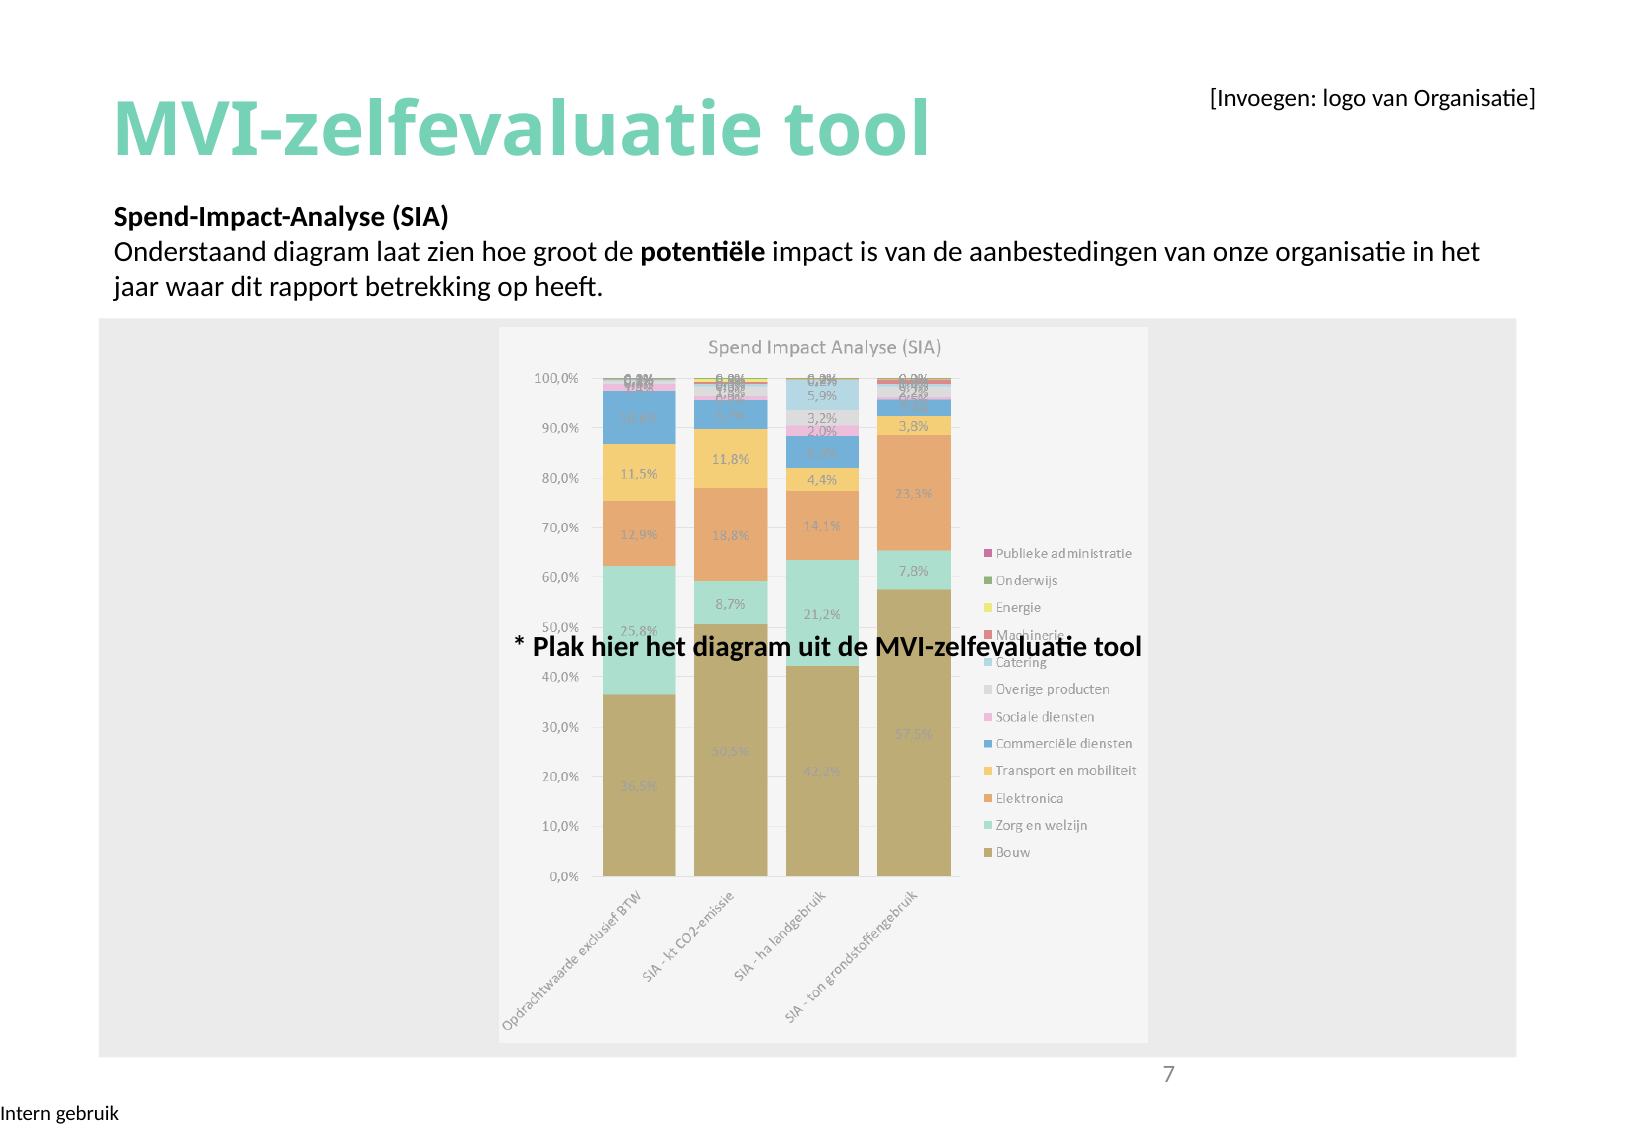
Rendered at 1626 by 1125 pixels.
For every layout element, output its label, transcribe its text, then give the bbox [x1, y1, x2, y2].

text_box 7 [1147, 1042, 1514, 1103]
text_box [1148, 671, 1516, 1057]
text_box * Plak hier het diagram uit de MVI-zelfevaluatie tool [15, 620, 1625, 671]
text_box [99, 671, 1147, 1057]
text_box MVI-zelfevaluatie tool [98, 28, 1613, 179]
text_box Spend-Impact-Analyse (SIA) Onderstaand diagram laat zien hoe groot de potentiële impact is van de aanbestedingen van onze organisatie in het jaar waar dit rapport betrekking op heeft. [99, 190, 1516, 318]
picture [499, 327, 1148, 620]
text_box [99, 318, 1516, 620]
picture [499, 671, 1148, 1043]
